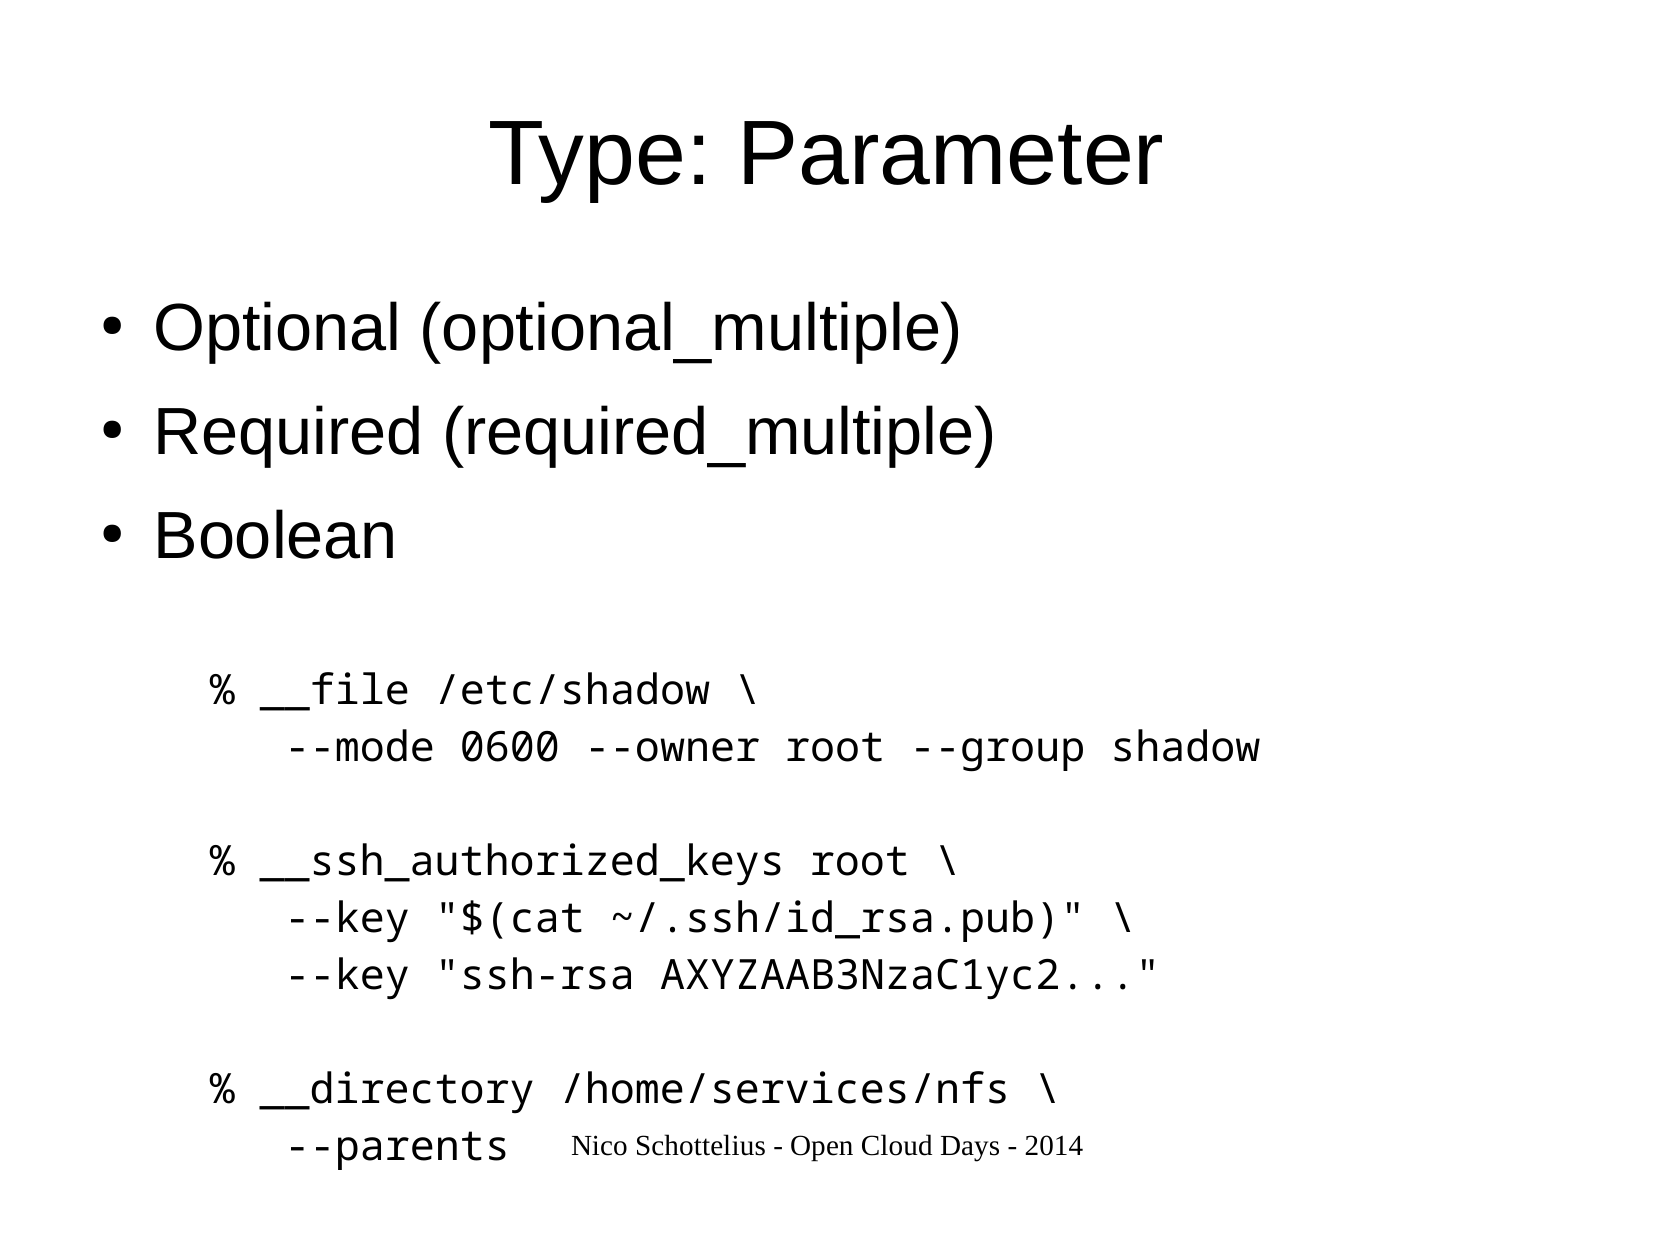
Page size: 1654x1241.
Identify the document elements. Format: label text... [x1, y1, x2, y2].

title Type: Parameter [82, 49, 1571, 257]
list Optional (optional_multiple) Required (required_multiple) Boolean [82, 290, 1538, 630]
text_box % __file /etc/shadow \ --mode 0600 --owner root --group shadow % __ssh_authorized_keys root \ --key "$(cat ~/.ssh/id_rsa.pub)" \ --key "ssh-rsa AXYZAAB3NzaC1yc2..." % __directory /home/services/nfs \ --parents [194, 652, 1470, 1241]
